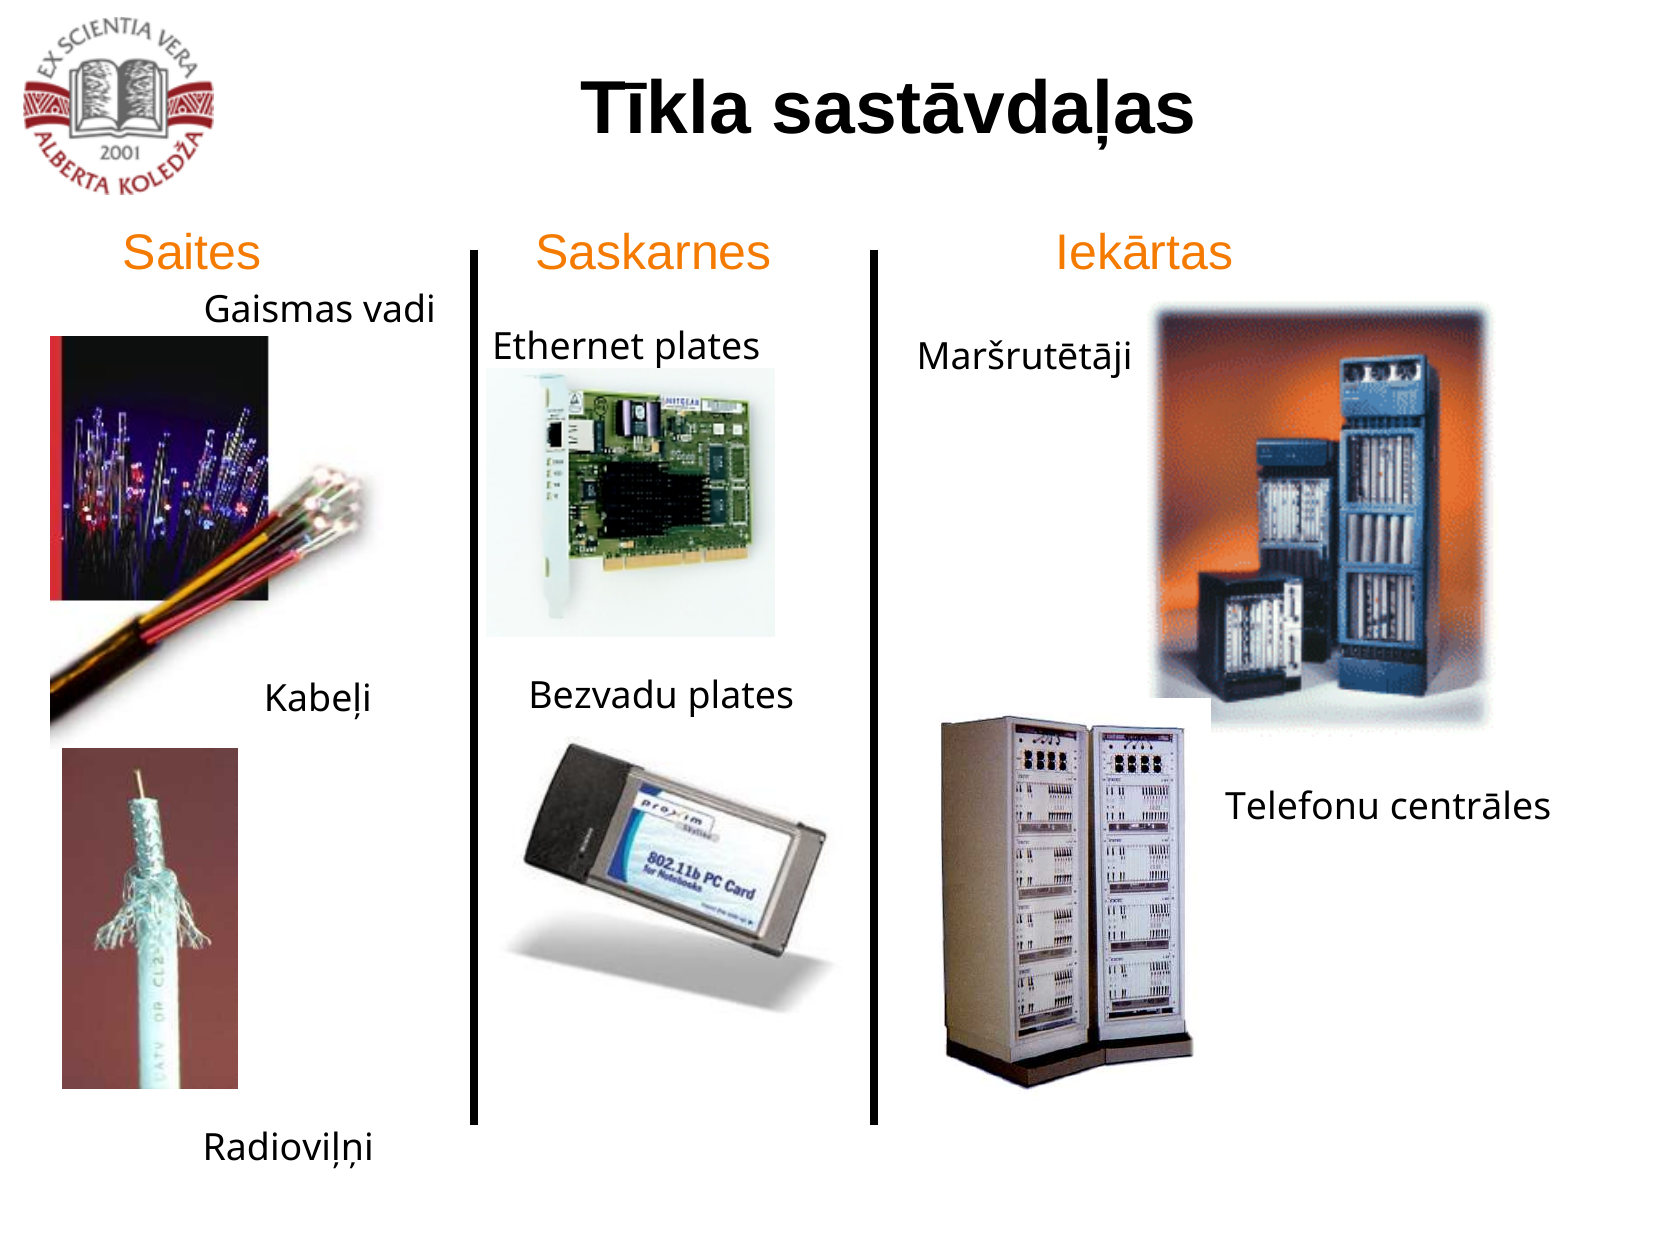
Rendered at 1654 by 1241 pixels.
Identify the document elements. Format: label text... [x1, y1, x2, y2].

text_box Radioviļņi [187, 1115, 390, 1176]
picture [486, 736, 849, 1023]
text_box Ethernet plates [476, 314, 776, 375]
picture [50, 336, 390, 1089]
text_box Maršrutētāji [901, 324, 1148, 385]
text_box Telefonu centrāles [1210, 774, 1567, 835]
text_box Gaismas vadi [188, 277, 452, 338]
text_box Bezvadu plates [513, 663, 810, 724]
text_box Kabeļi [248, 666, 388, 727]
title Tīkla sastāvdaļas [206, 49, 1571, 166]
picture [486, 375, 775, 637]
text_box Iekārtas [1040, 212, 1249, 287]
text_box Saskarnes [520, 212, 787, 287]
picture [924, 300, 1498, 1111]
text_box Saites [108, 212, 277, 287]
picture [23, 17, 214, 195]
